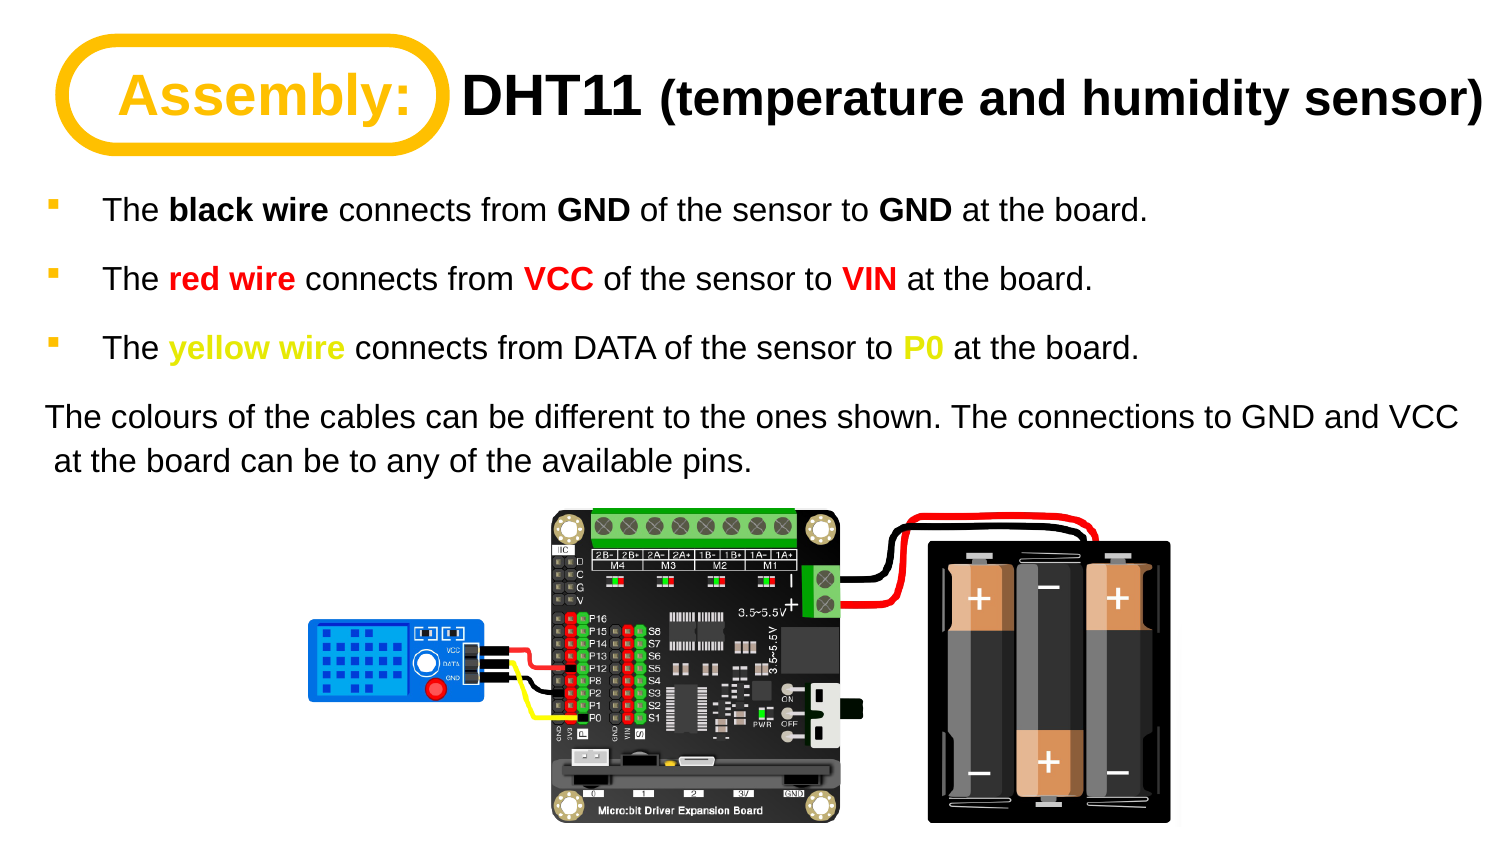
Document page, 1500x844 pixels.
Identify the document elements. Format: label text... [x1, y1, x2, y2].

title Assembly: DHT11 (temperature and humidity sensor) [110, 34, 1500, 159]
title Assembly: DHT11 (temperature and humidity sensor) [110, 48, 436, 142]
text_box The black wire connects from GND of the sensor to GND at the board. The red wire connects from VCC of the sensor to VIN at the board. The yellow wire connects from DATA of the sensor to P0 at the board. The colours of the cables can be different to the ones shown. The connections to GND and VCC at the board can be to any of the available pins. [29, 177, 1477, 487]
picture [295, 487, 1182, 827]
